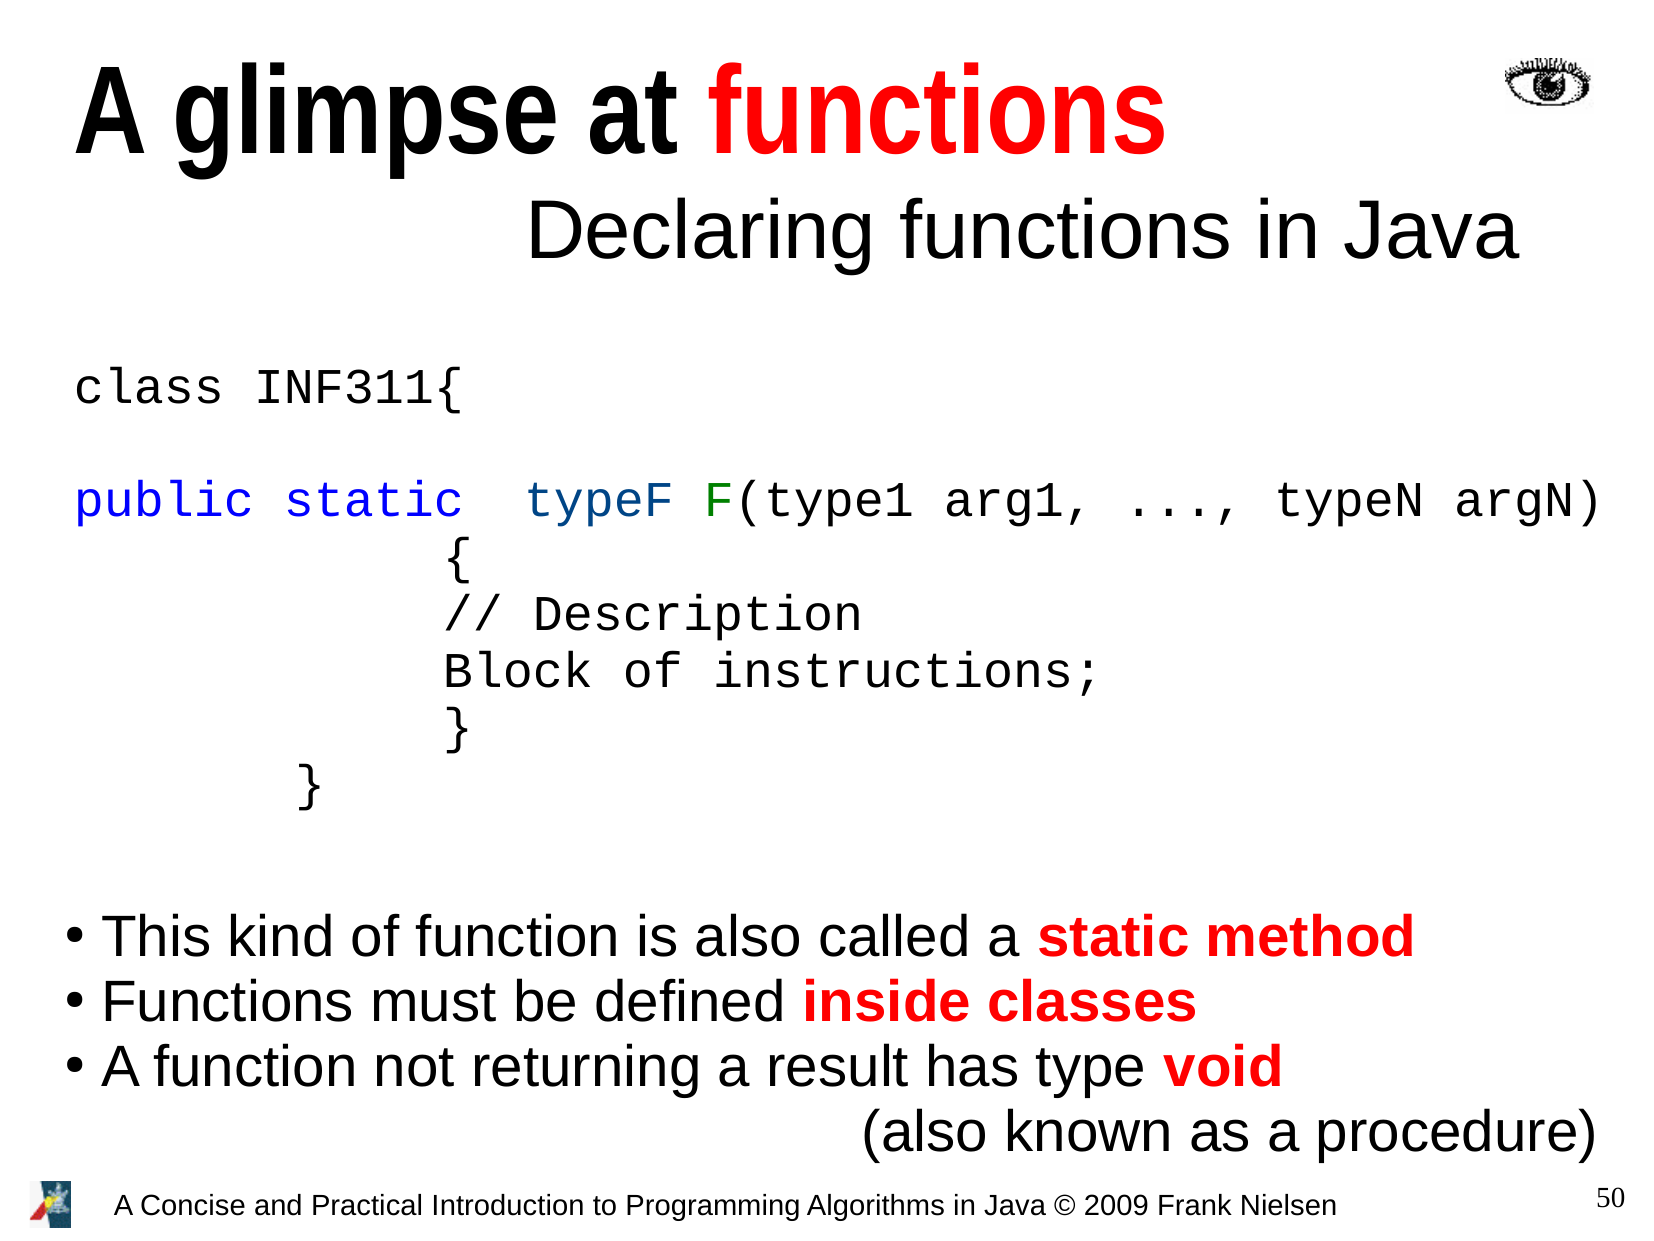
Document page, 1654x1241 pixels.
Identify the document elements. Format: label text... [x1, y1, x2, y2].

picture [1505, 58, 1594, 114]
text_box class INF311{ public static typeF F(type1 arg1, ..., typeN argN) { // Description Block of instructions; } } [59, 354, 1619, 800]
text_box Declaring functions in Java [510, 188, 1536, 284]
text_box This kind of function is also called a static method Functions must be defined inside classes A function not returning a result has type void (also known as a procedure) [49, 895, 1654, 1176]
text_box A glimpse at functions [59, 29, 1625, 188]
picture [29, 1181, 71, 1228]
